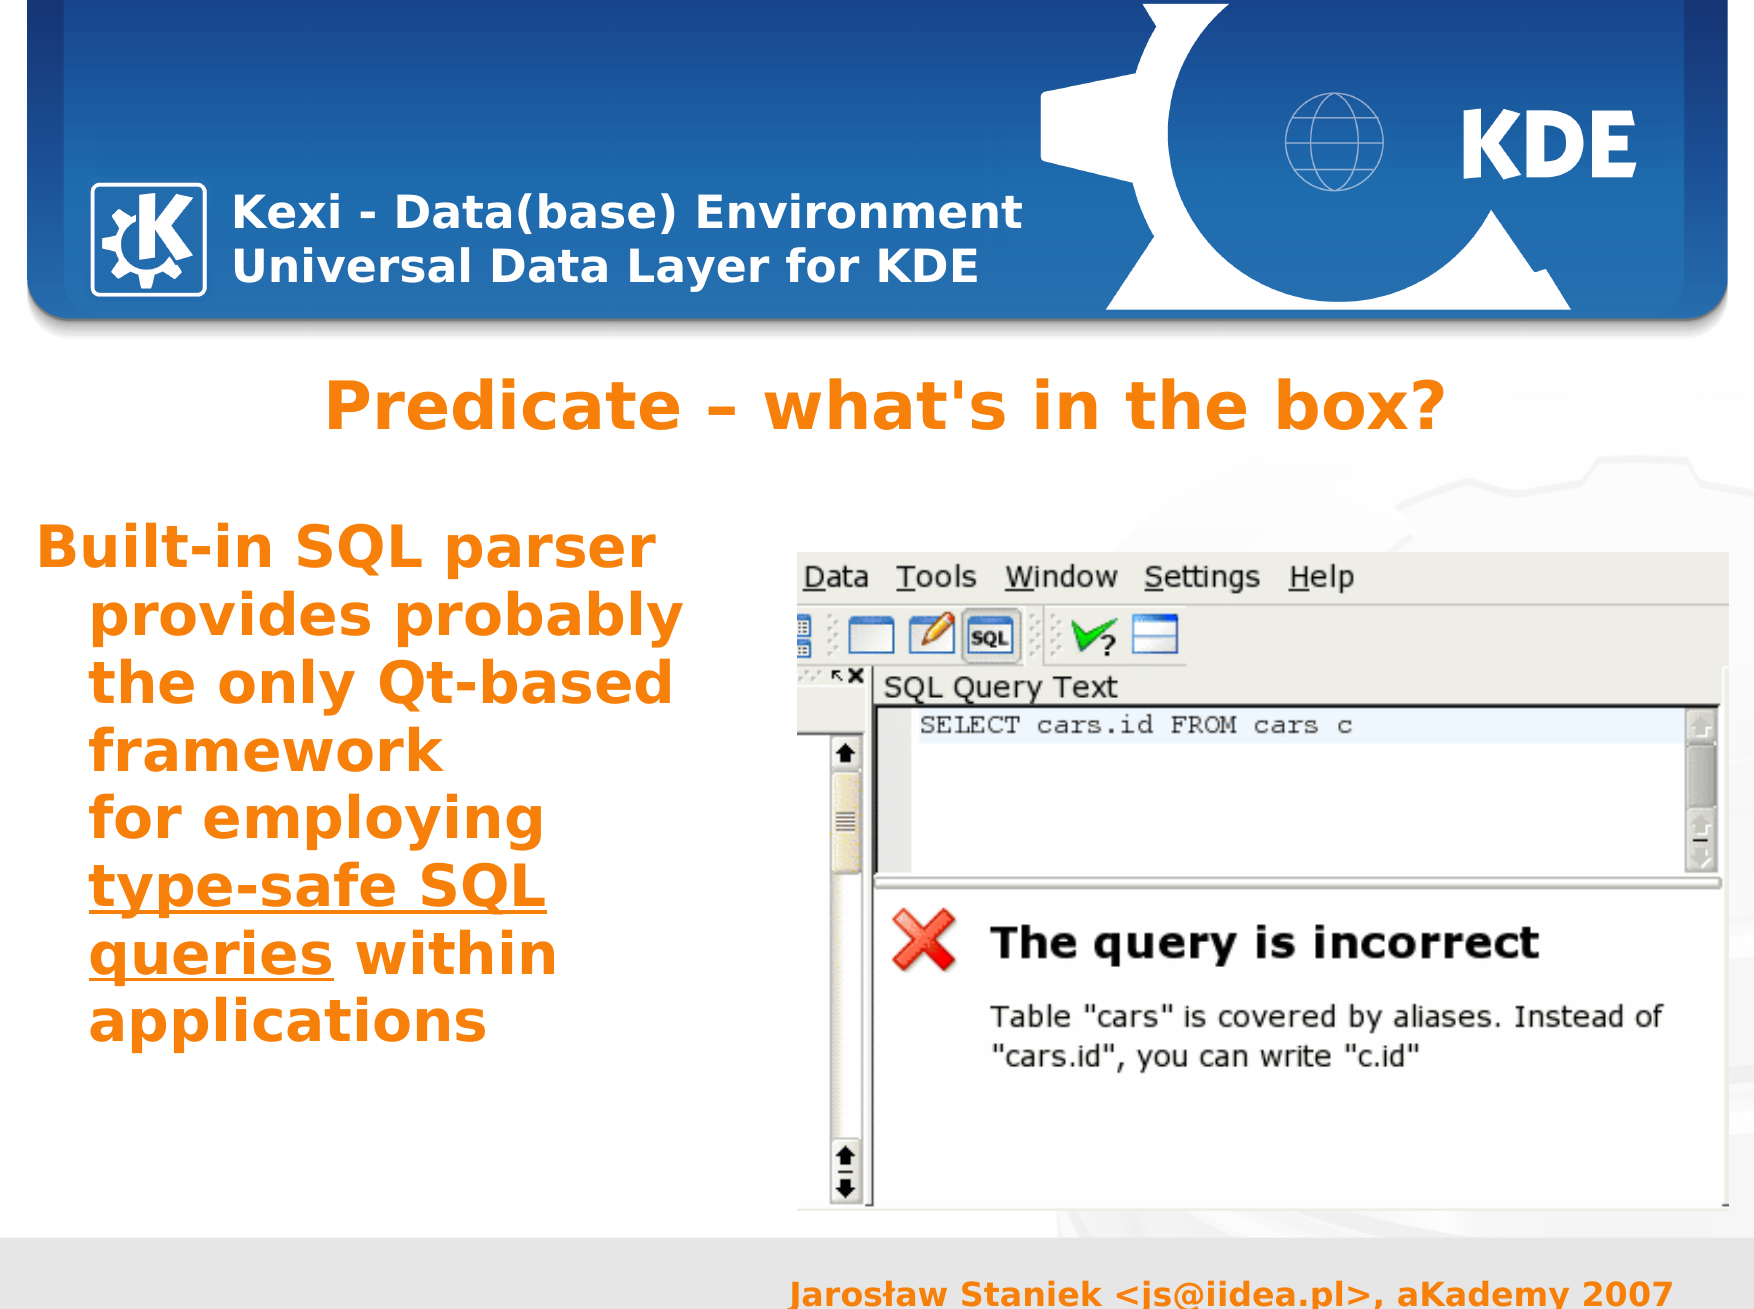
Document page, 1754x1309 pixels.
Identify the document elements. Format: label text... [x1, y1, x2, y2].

picture [797, 552, 1729, 1211]
list Built-in SQL parser provides probably the only Qt-based framework for employing type-safe SQL queries within applications [17, 513, 786, 1223]
title Predicate – what's in the box? [41, 369, 1731, 445]
picture [0, 0, 1754, 349]
